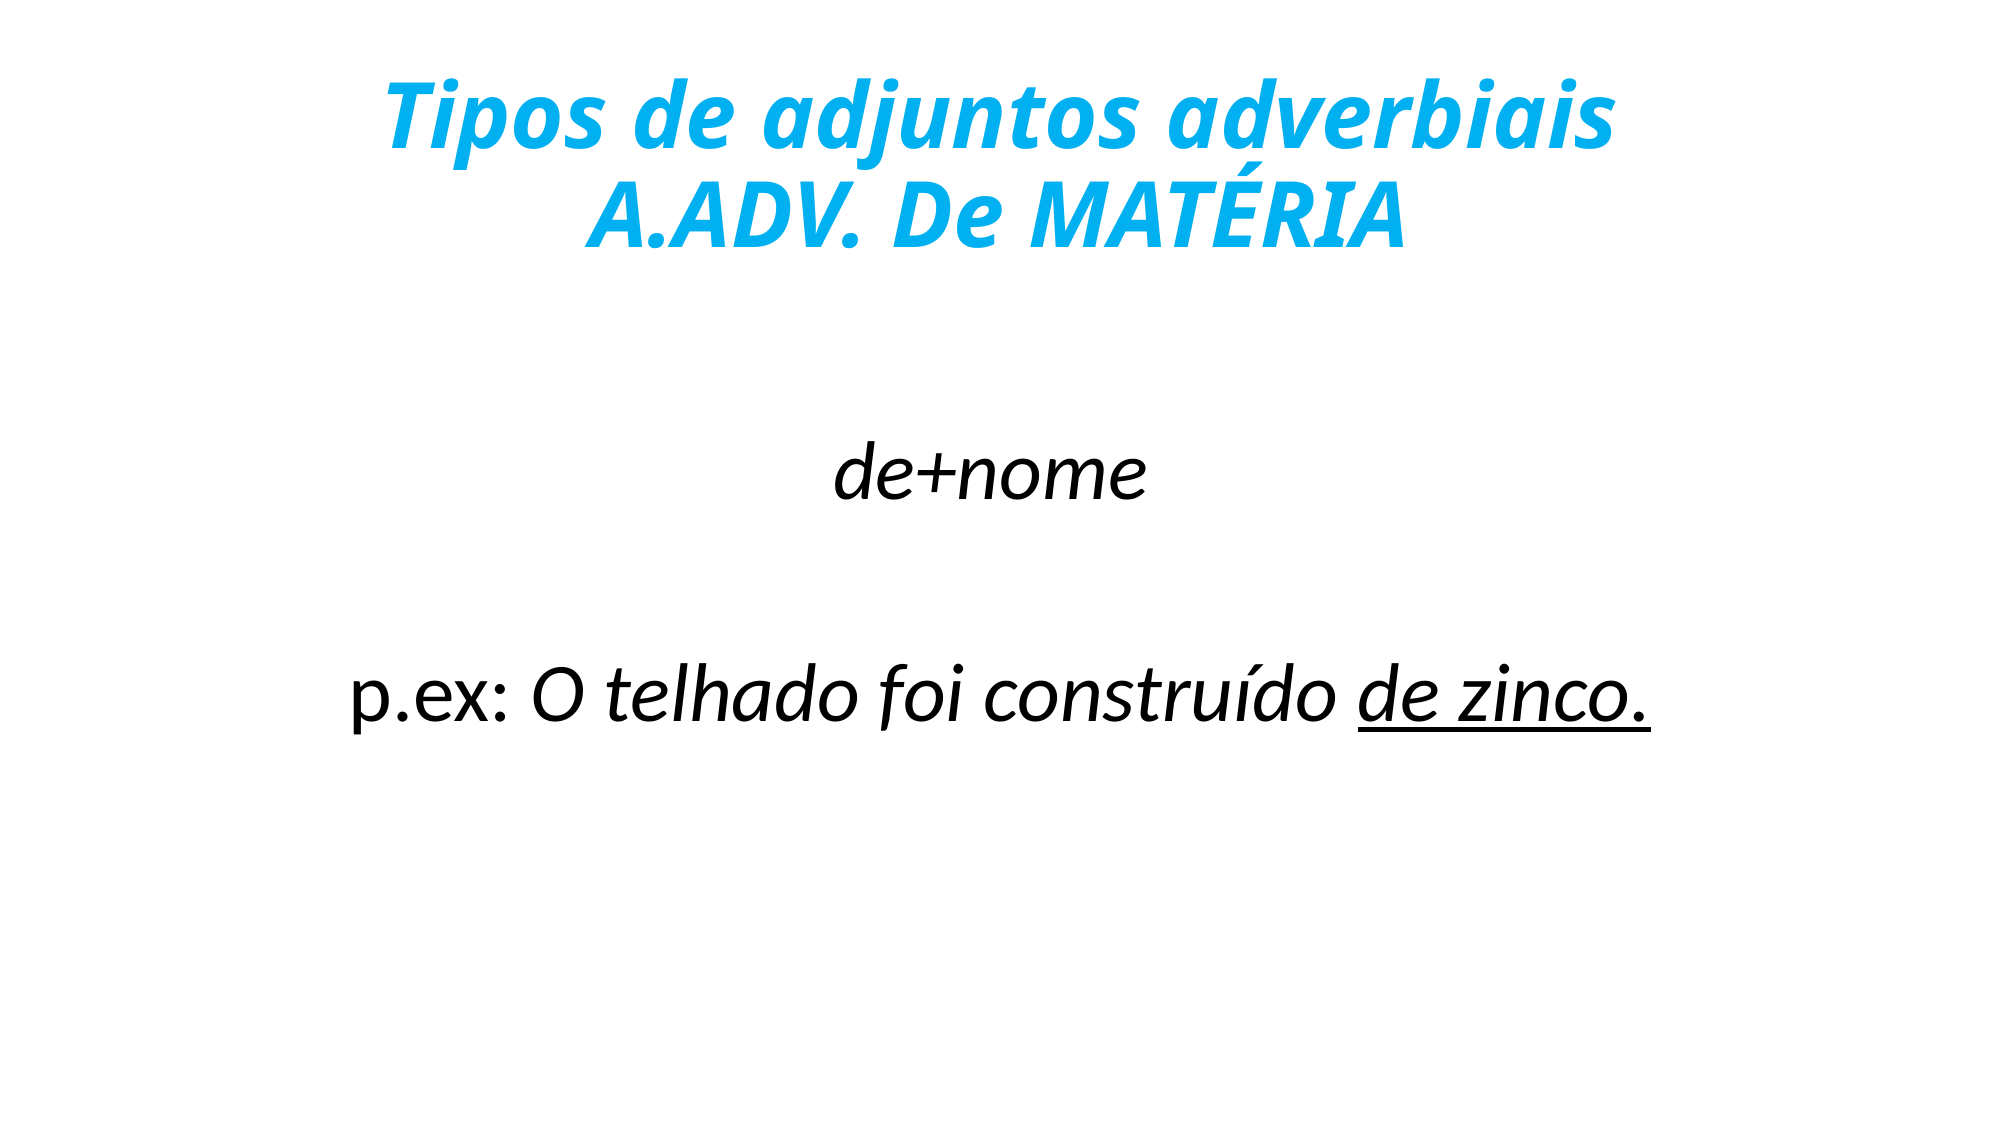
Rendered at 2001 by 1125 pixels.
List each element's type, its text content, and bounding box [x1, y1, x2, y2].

list de+nome p.ex: O telhado foi construído de zinco. [137, 299, 1863, 1014]
title Tipos de adjuntos adverbiais A.ADV. De MATÉRIA [137, 59, 1863, 278]
